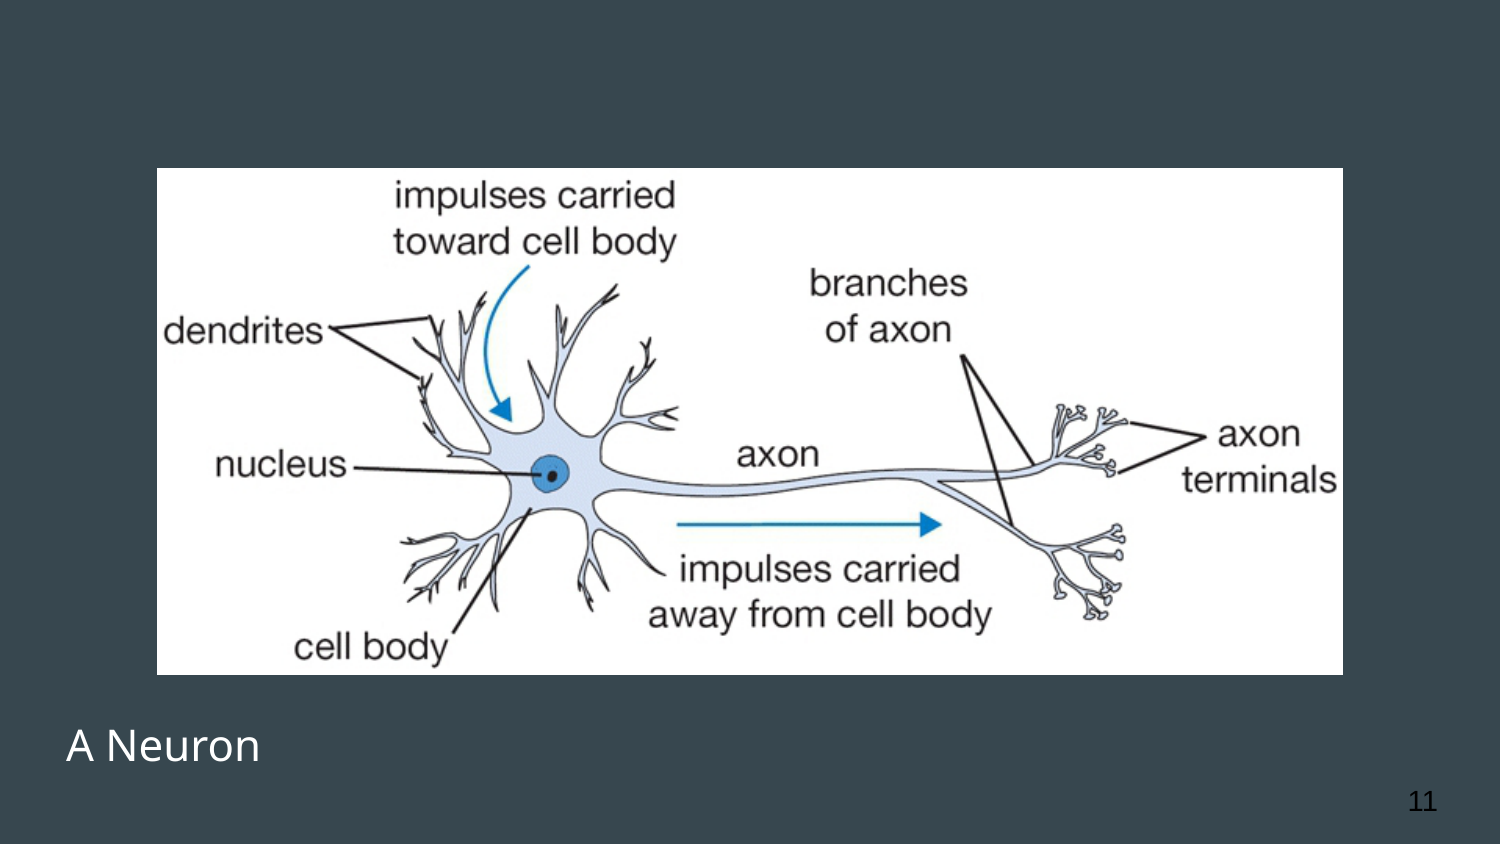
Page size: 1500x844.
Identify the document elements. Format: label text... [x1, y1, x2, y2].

slide_number <number> [1392, 767, 1483, 833]
picture [157, 168, 1343, 676]
list A Neuron [51, 694, 1036, 794]
